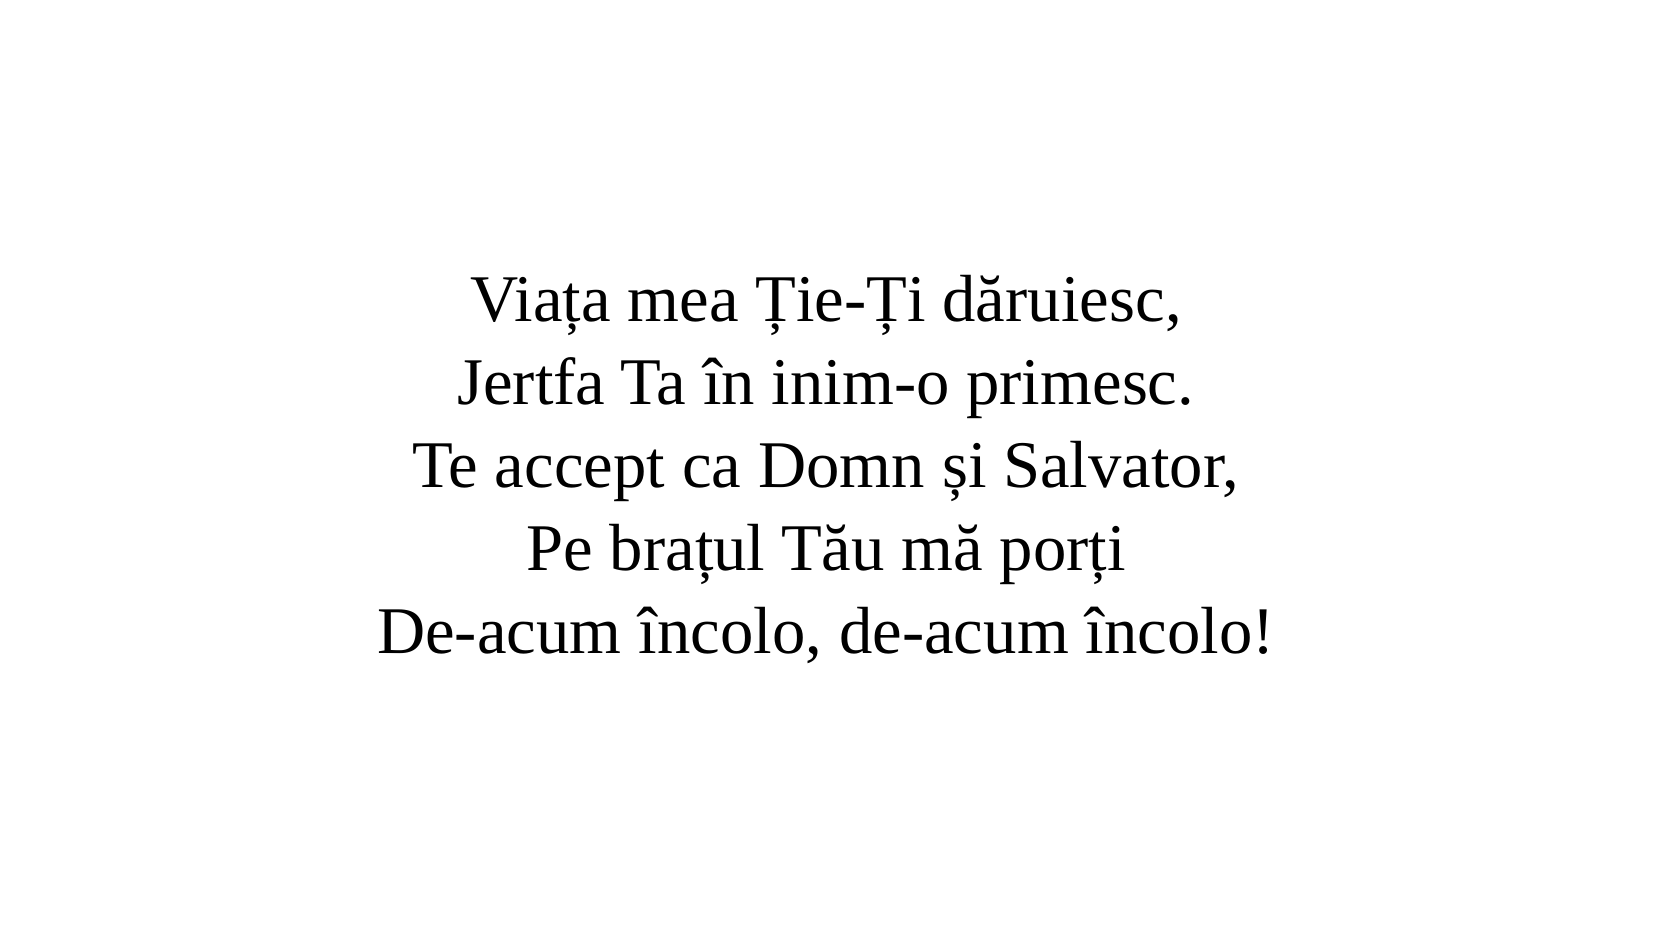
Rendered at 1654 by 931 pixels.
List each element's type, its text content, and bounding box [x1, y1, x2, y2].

subtitle Viața mea Ție-Ți dăruiesc, Jertfa Ta în inim-o primesc. Te accept ca Domn și Salvator, Pe brațul Tău mă porți De-acum încolo, de-acum încolo! [300, 150, 1354, 781]
